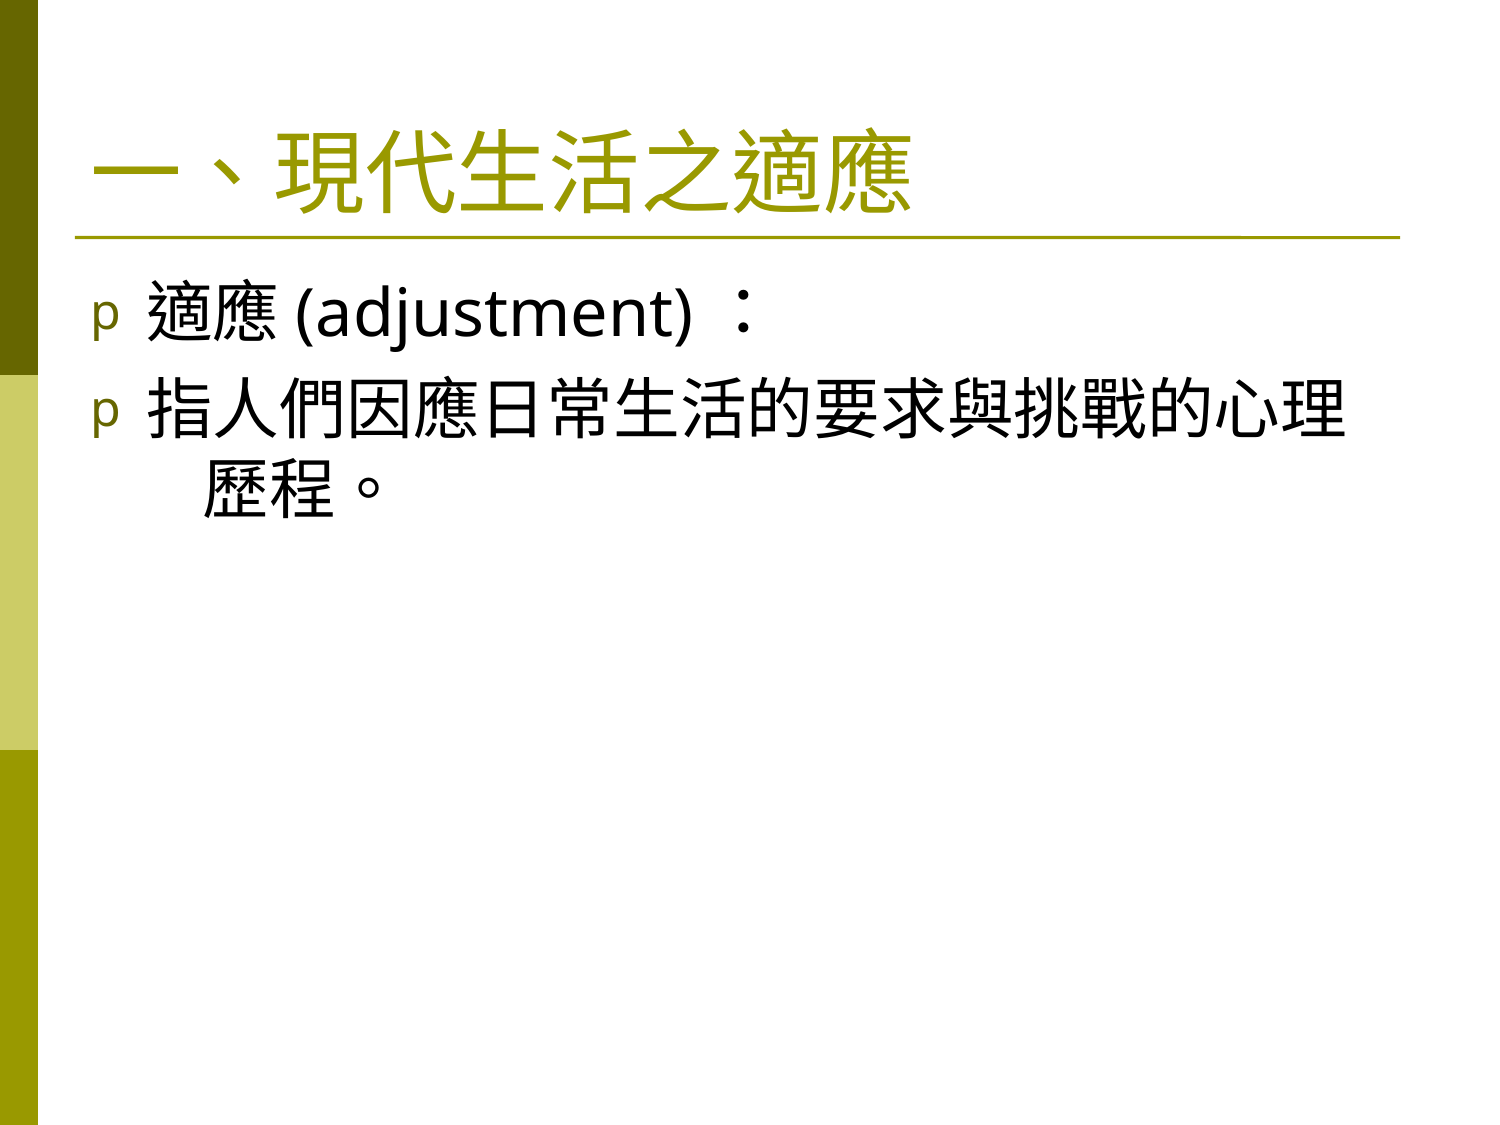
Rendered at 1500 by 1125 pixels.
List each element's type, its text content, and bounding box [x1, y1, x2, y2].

list 適應(adjustment)： 指人們因應日常生活的要求與挑戰的心理歷程。 [75, 262, 1426, 1006]
title 一、現代生活之適應 [75, 45, 1426, 233]
